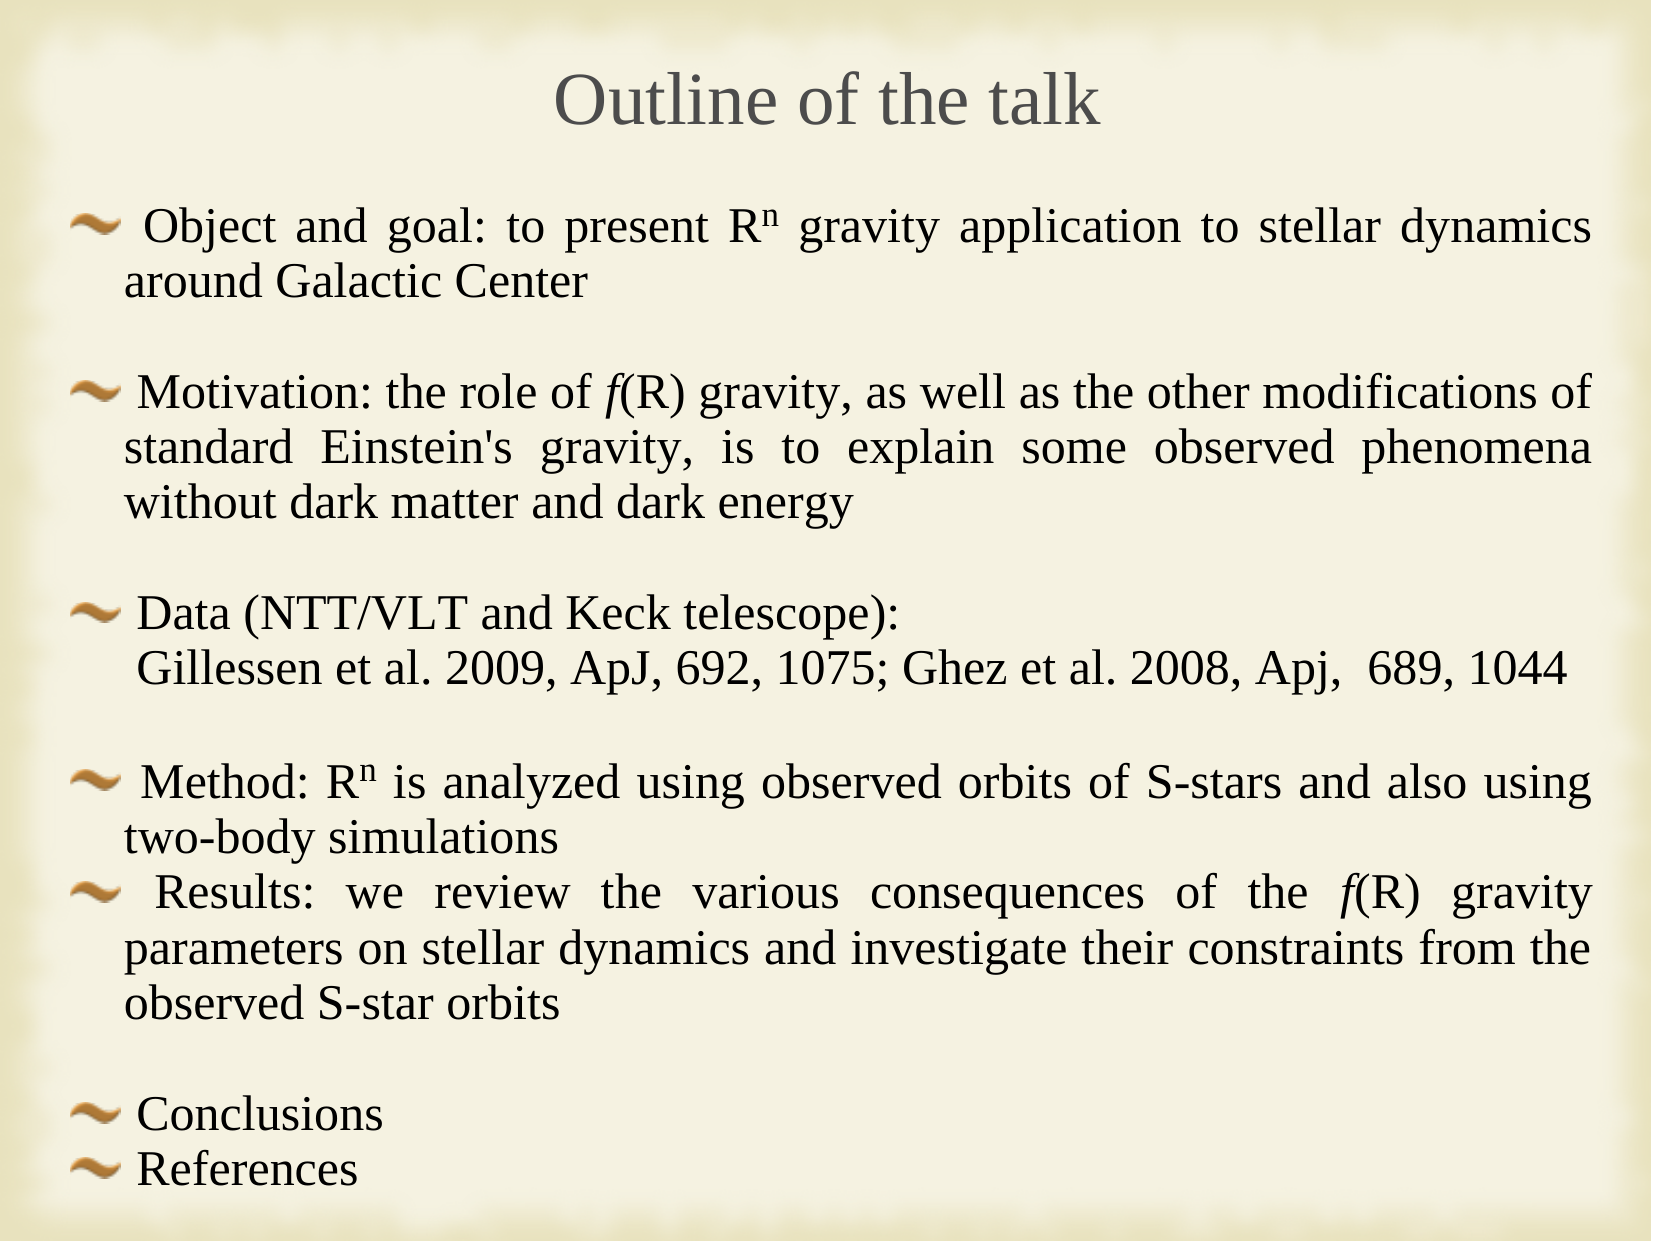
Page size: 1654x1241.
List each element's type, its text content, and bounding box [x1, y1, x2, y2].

picture [0, 0, 1651, 1241]
title Outline of the talk [64, 36, 1591, 163]
list Object and goal: to present Rn gravity application to stellar dynamics around Galactic Center Motivation: the role of f(R) gravity, as well as the other modifications of standard Einstein's gravity, is to explain some observed phenomena without dark matter and dark energy Data (NTT/VLT and Keck telescope): Gillessen et al. 2009, ApJ, 692, 1075; Ghez et al. 2008, Apj, 689, 1044 Method: Rn is analyzed using observed orbits of S-stars and also using two-body simulations Results: we review the various consequences of the f(R) gravity parameters on stellar dynamics and investigate their constraints from the observed S-star orbits Conclusions References [53, 194, 1594, 1216]
